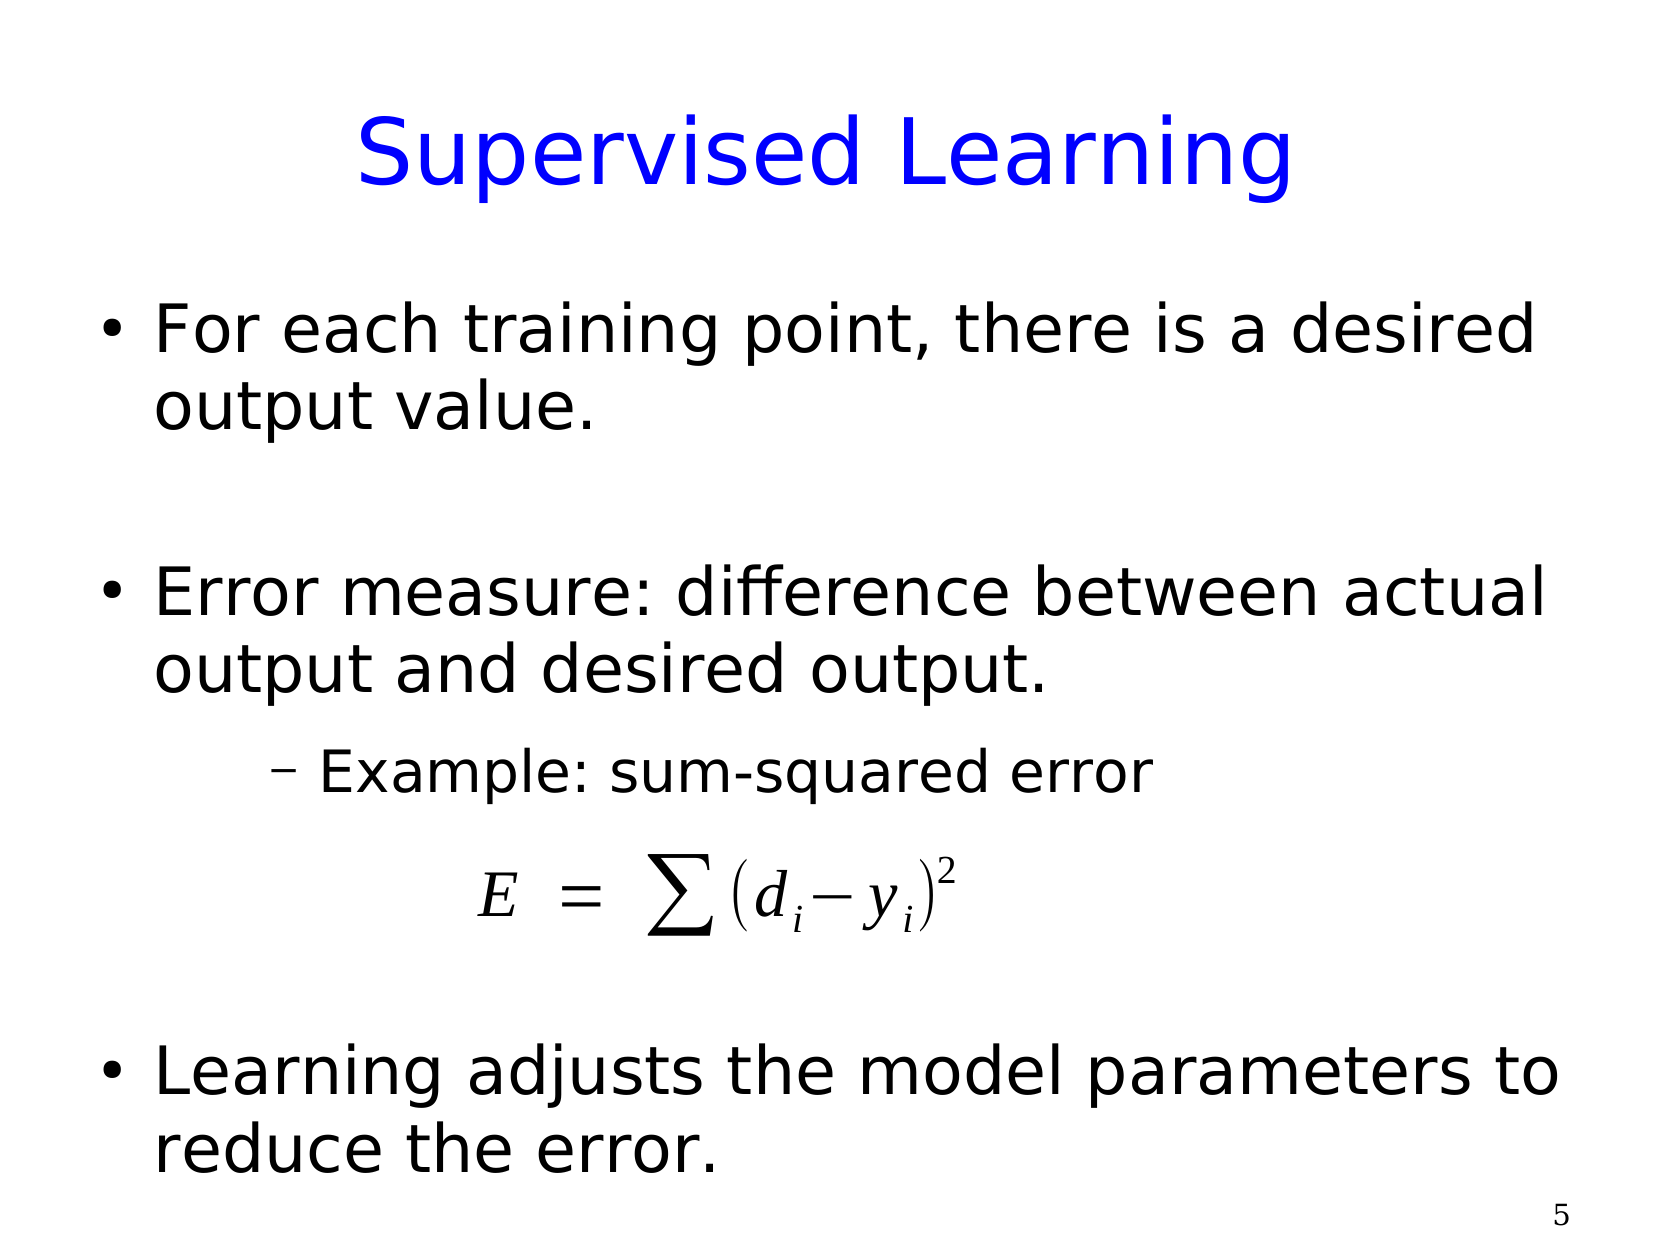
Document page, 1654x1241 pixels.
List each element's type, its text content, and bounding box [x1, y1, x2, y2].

chart [468, 847, 964, 941]
list For each training point, there is a desired output value. Error measure: difference between actual output and desired output. Example: sum-squared error Learning adjusts the model parameters to reduce the error. [82, 290, 1571, 1189]
title Supervised Learning [82, 49, 1571, 257]
